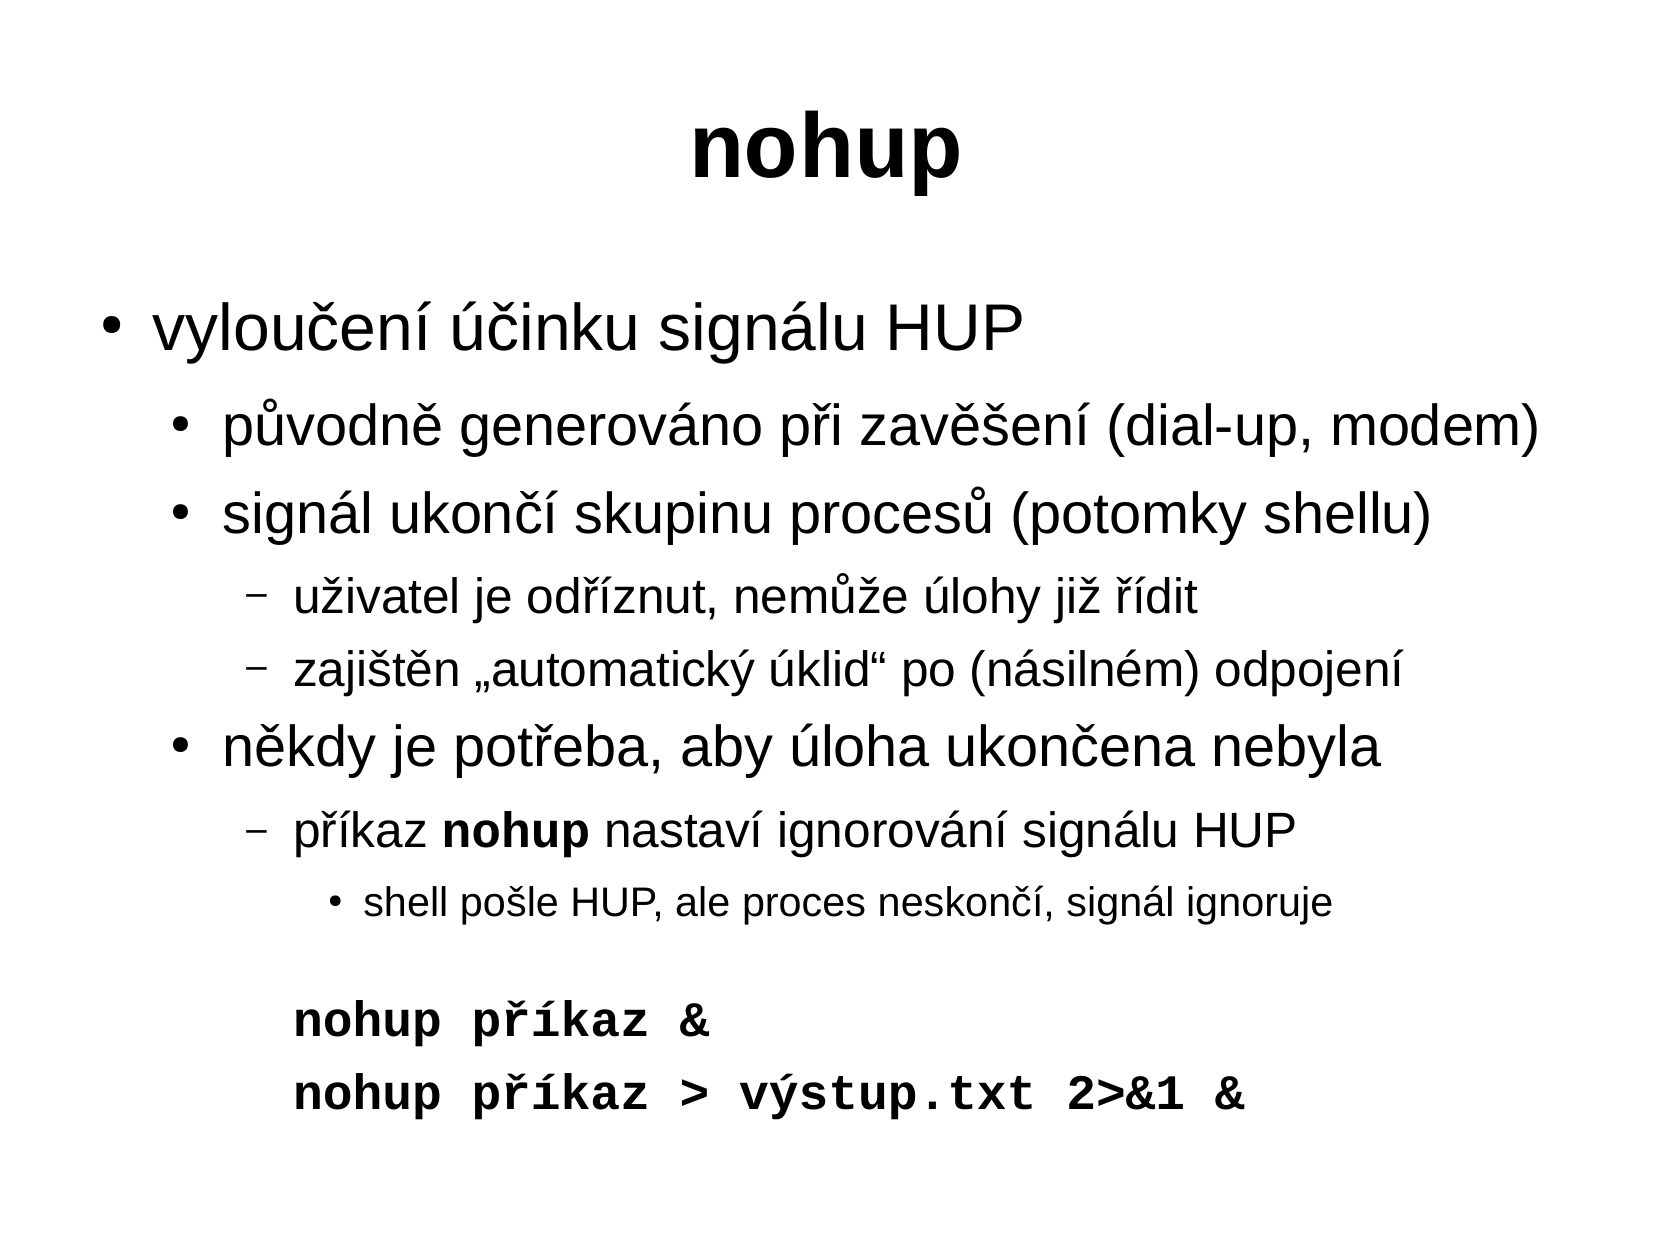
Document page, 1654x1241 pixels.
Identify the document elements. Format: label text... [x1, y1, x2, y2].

list vyloučení účinku signálu HUP původně generováno při zavěšení (dial-up, modem) signál ukončí skupinu procesů (potomky shellu) uživatel je odříznut, nemůže úlohy již řídit zajištěn „automatický úklid“ po (násilném) odpojení někdy je potřeba, aby úloha ukončena nebyla příkaz nohup nastaví ignorování signálu HUP shell pošle HUP, ale proces neskončí, signál ignoruje nohup příkaz & nohup příkaz > výstup.txt 2>&1 & [82, 290, 1571, 1133]
title nohup [82, 56, 1571, 250]
